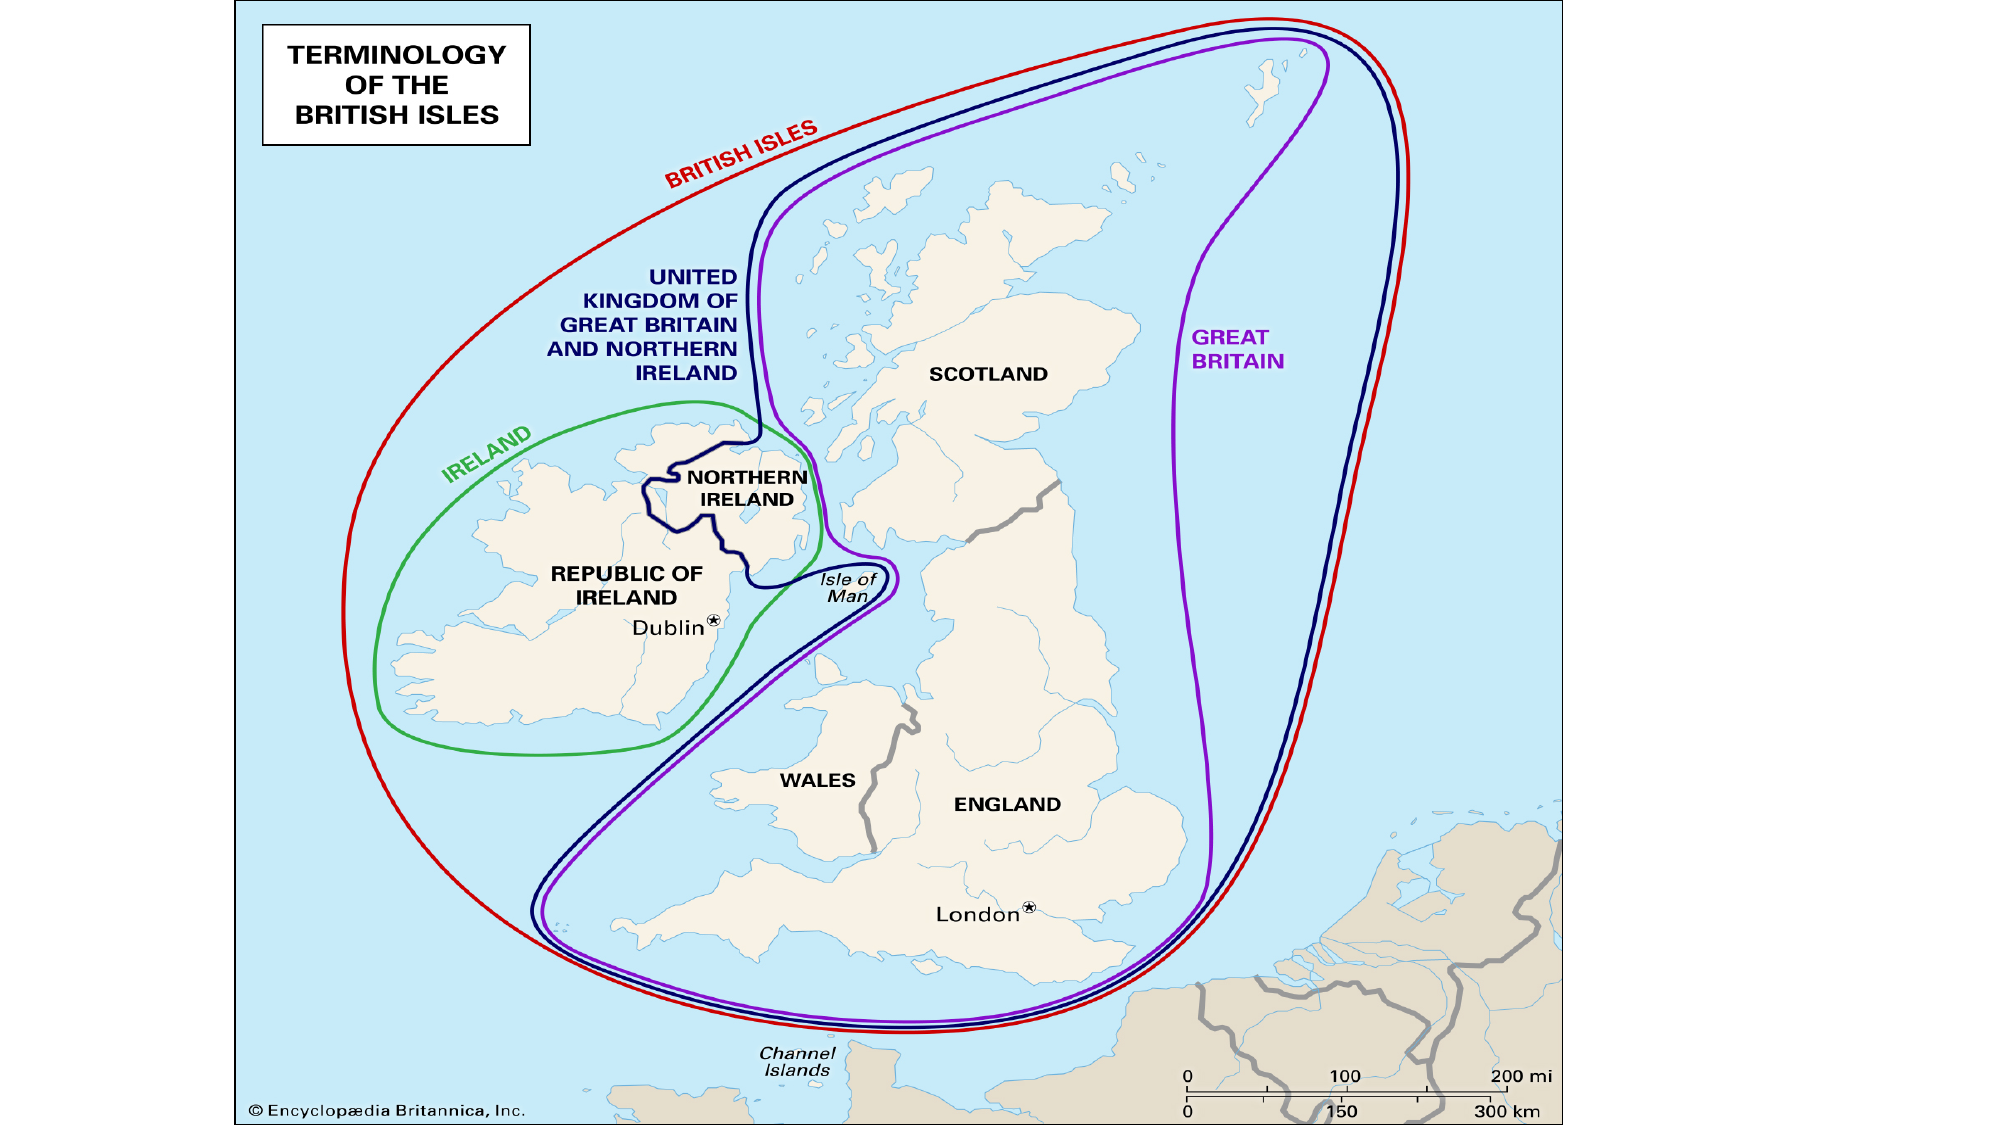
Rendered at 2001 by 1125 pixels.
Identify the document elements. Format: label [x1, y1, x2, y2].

picture [234, 0, 1563, 1125]
